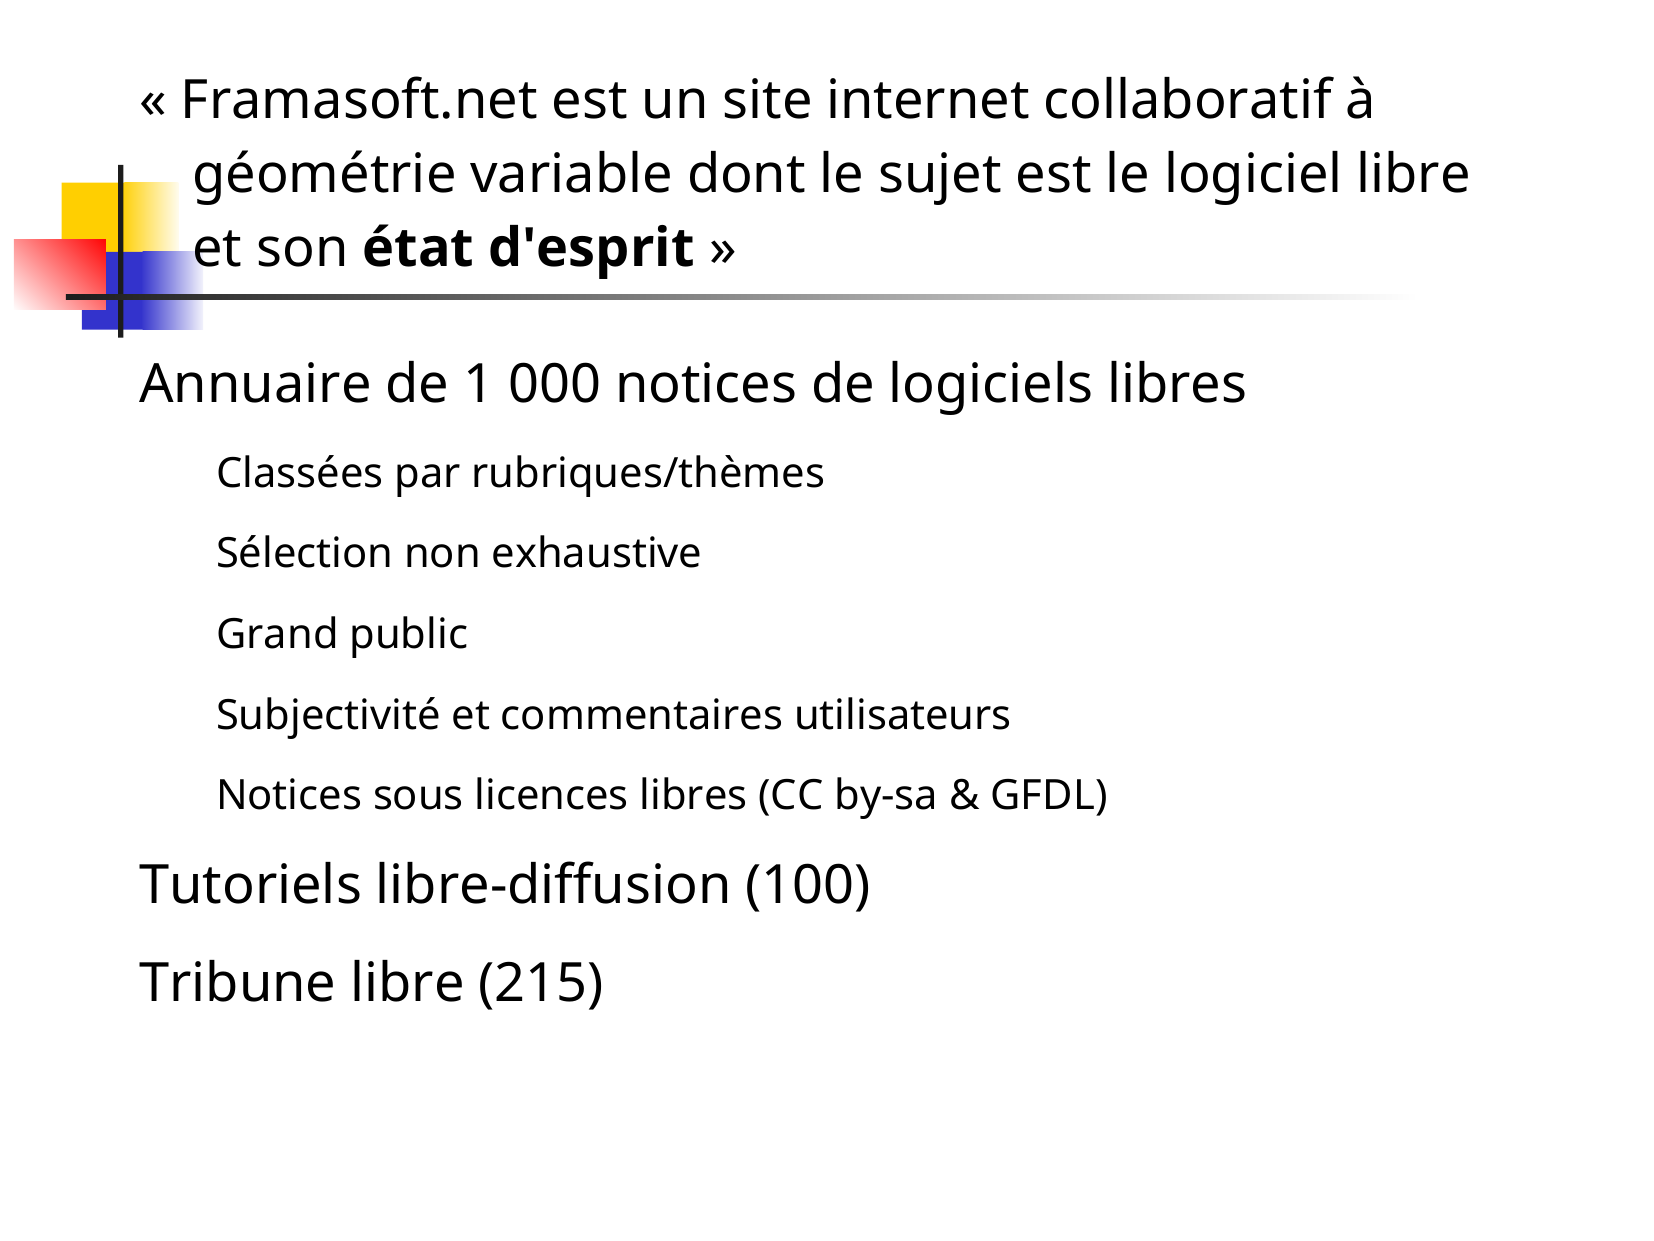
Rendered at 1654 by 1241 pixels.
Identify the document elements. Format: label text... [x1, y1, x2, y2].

list Annuaire de 1 000 notices de logiciels libres Classées par rubriques/thèmes Sélection non exhaustive Grand public Subjectivité et commentaires utilisateurs Notices sous licences libres (CC by-sa & GFDL) Tutoriels libre-diffusion (100) Tribune libre (215) [121, 344, 1534, 1127]
title « Framasoft.net est un site internet collaboratif à géométrie variable dont le sujet est le logiciel libre et son état d'esprit » [121, 67, 1534, 275]
